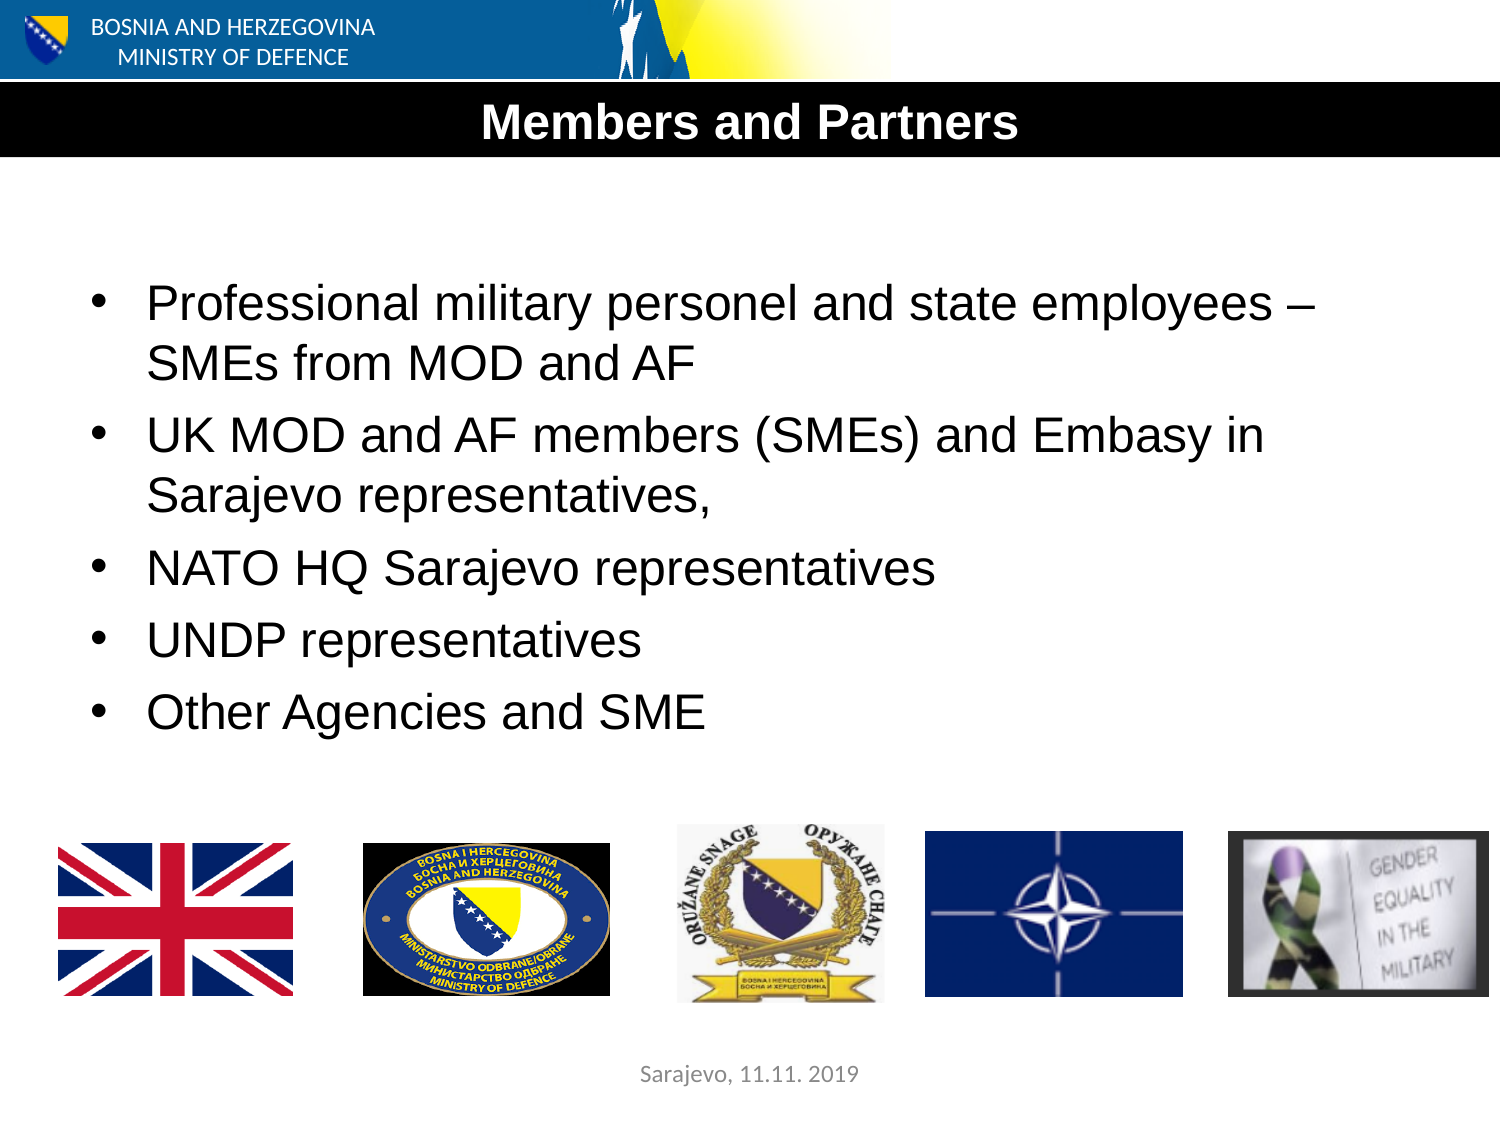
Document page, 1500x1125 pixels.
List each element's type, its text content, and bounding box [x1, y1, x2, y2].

text_box Sarajevo, 11.11. 2019 [512, 1042, 988, 1103]
list Professional military personel and state employees – SMEs from MOD and AF UK MOD and AF members (SMEs) and Embasy in Sarajevo representatives, NATO HQ Sarajevo representatives UNDP representatives Other Agencies and SME [75, 262, 1426, 1005]
picture [0, 0, 1500, 79]
picture [1228, 831, 1489, 997]
picture [363, 843, 610, 996]
picture [667, 820, 891, 1008]
title Members and Partners [0, 82, 1500, 158]
picture [58, 843, 293, 996]
picture [925, 831, 1183, 997]
